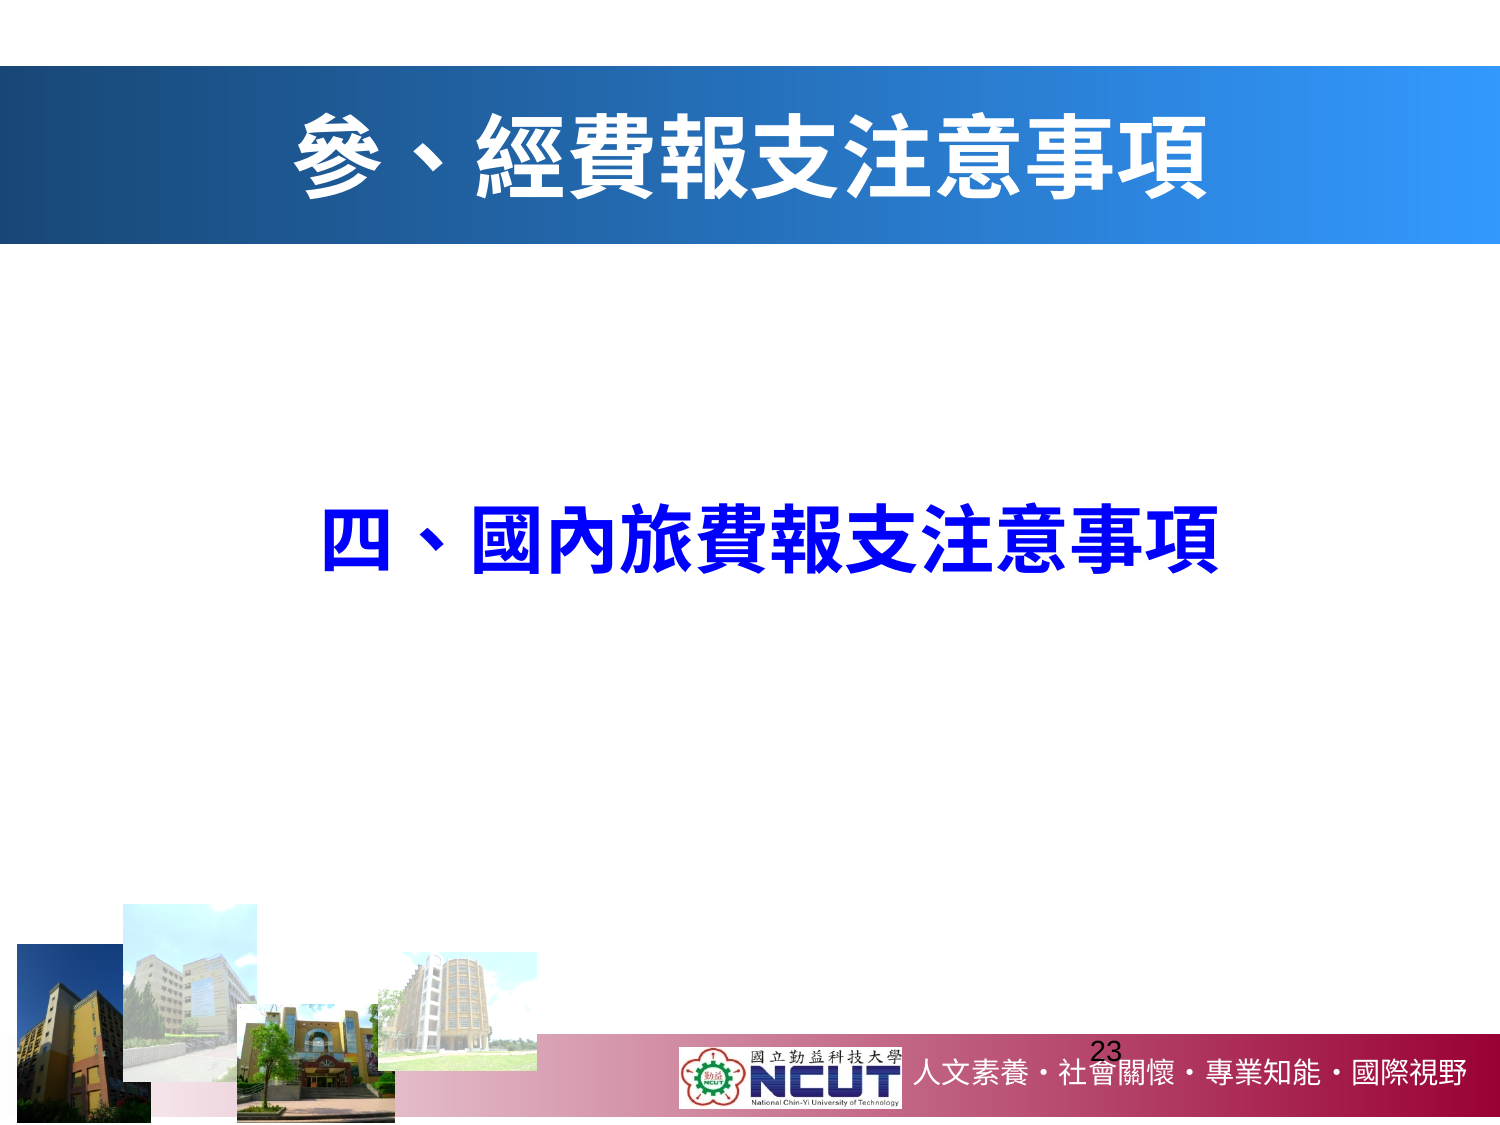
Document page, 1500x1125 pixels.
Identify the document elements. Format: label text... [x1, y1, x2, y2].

list 四、國內旅費報支注意事項 [64, 267, 1500, 977]
text_box [1074, 1024, 1426, 1103]
title 參、經費報支注意事項 [0, 66, 1500, 244]
